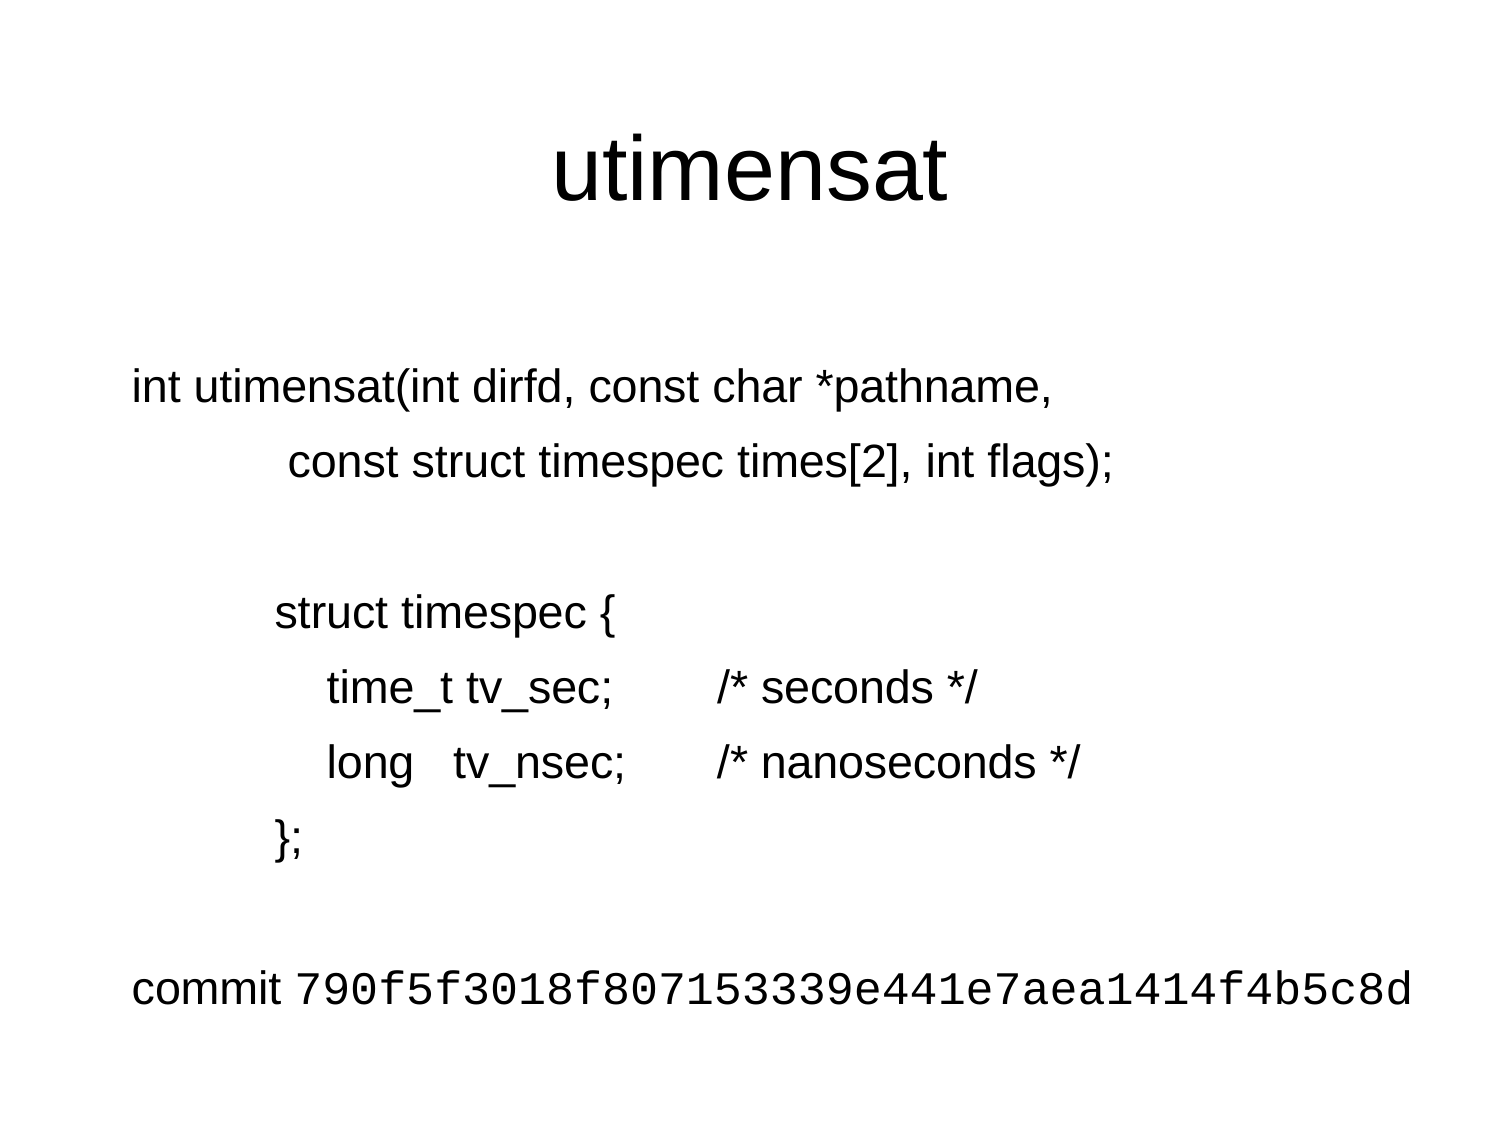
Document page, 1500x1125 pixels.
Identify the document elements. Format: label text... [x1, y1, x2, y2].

title utimensat [103, 59, 1397, 278]
list int utimensat(int dirfd, const char *pathname, const struct timespec times[2], int flags); struct timespec { time_t tv_sec; /* seconds */ long tv_nsec; /* nanoseconds */ }; commit 790f5f3018f807153339e441e7aea1414f4b5c8d [75, 285, 1441, 1066]
